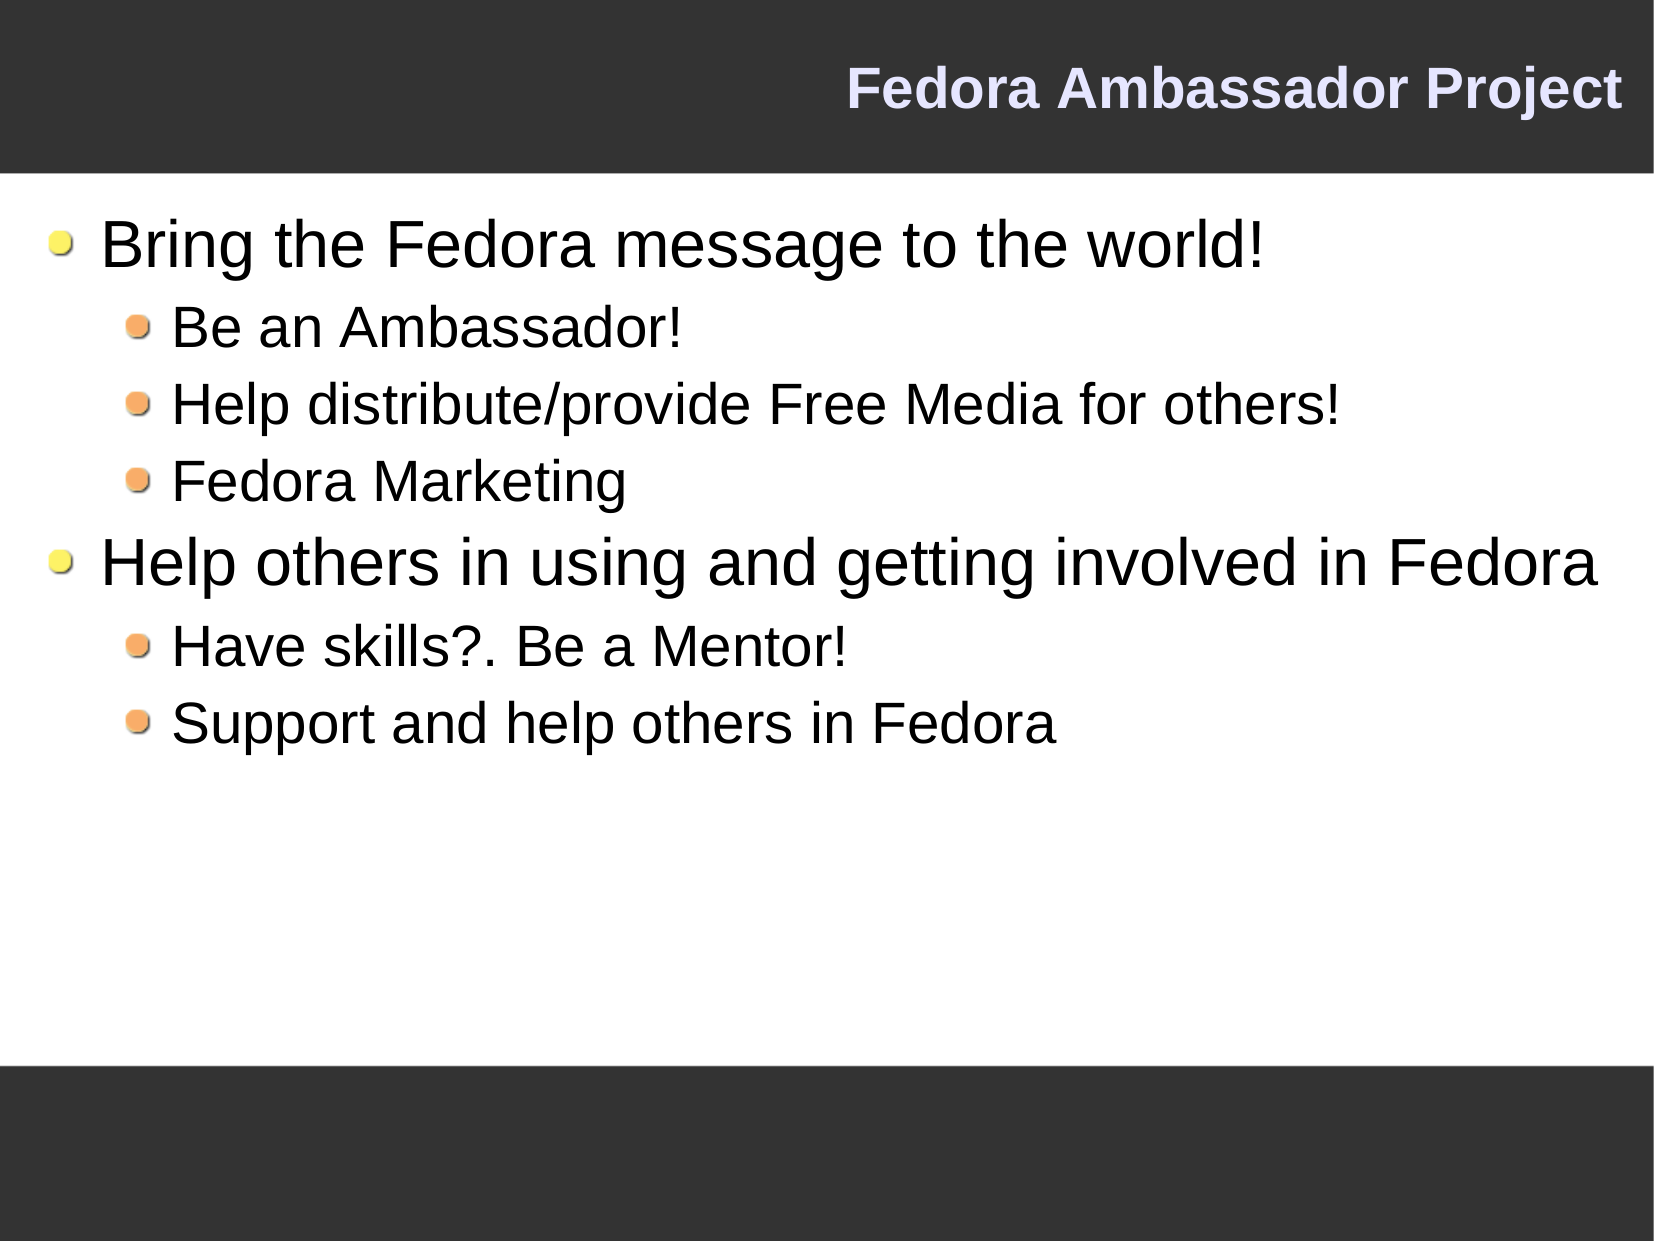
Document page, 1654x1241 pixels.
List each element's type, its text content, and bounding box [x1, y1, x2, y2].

list Bring the Fedora message to the world! Be an Ambassador! Help distribute/provide Free Media for others! Fedora Marketing Help others in using and getting involved in Fedora Have skills?. Be a Mentor! Support and help others in Fedora [29, 206, 1625, 1019]
title Fedora Ambassador Project [29, 36, 1625, 141]
picture [0, 0, 1654, 1241]
